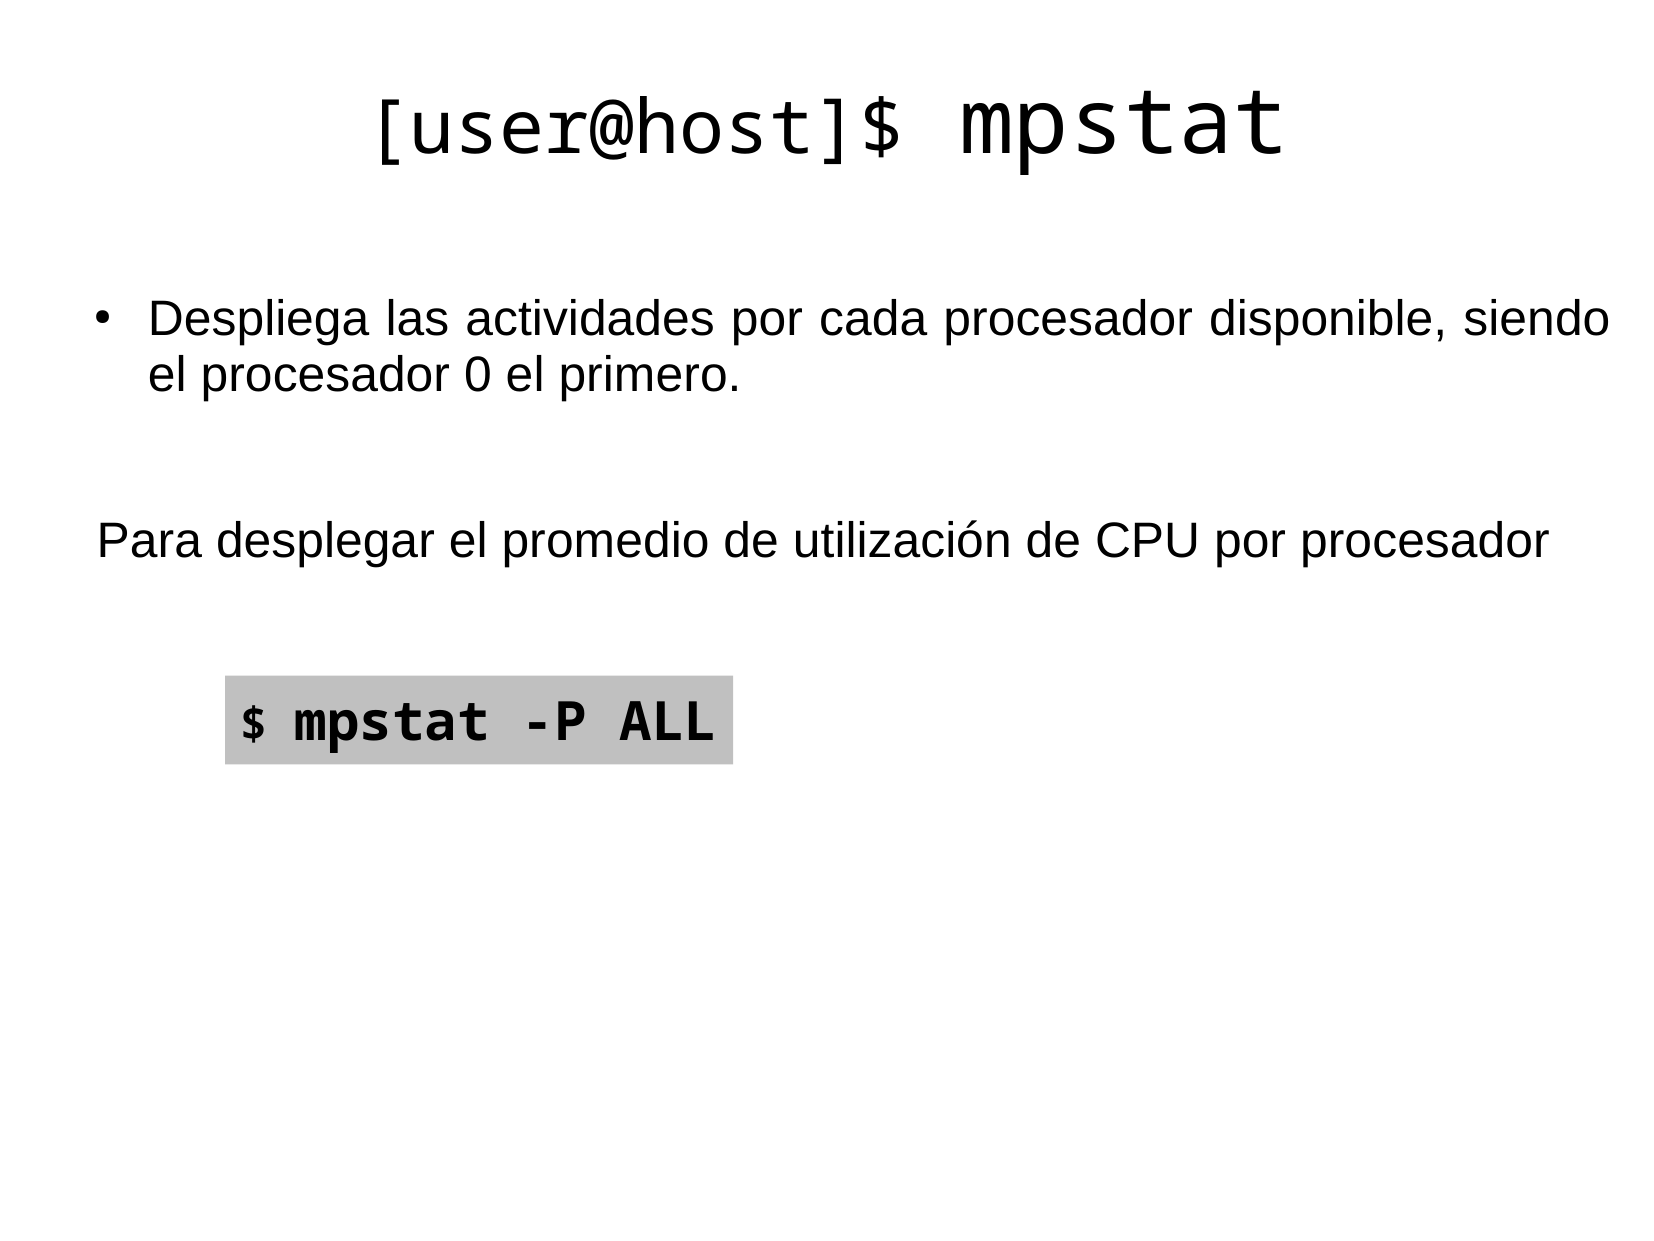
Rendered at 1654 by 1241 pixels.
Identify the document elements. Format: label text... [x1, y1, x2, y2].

list Despliega las actividades por cada procesador disponible, siendo el procesador 0 el primero. Para desplegar el promedio de utilización de CPU por procesador [82, 290, 1613, 601]
title [user@host]$ mpstat [82, 49, 1571, 188]
text_box $ mpstat -P ALL [225, 675, 734, 753]
